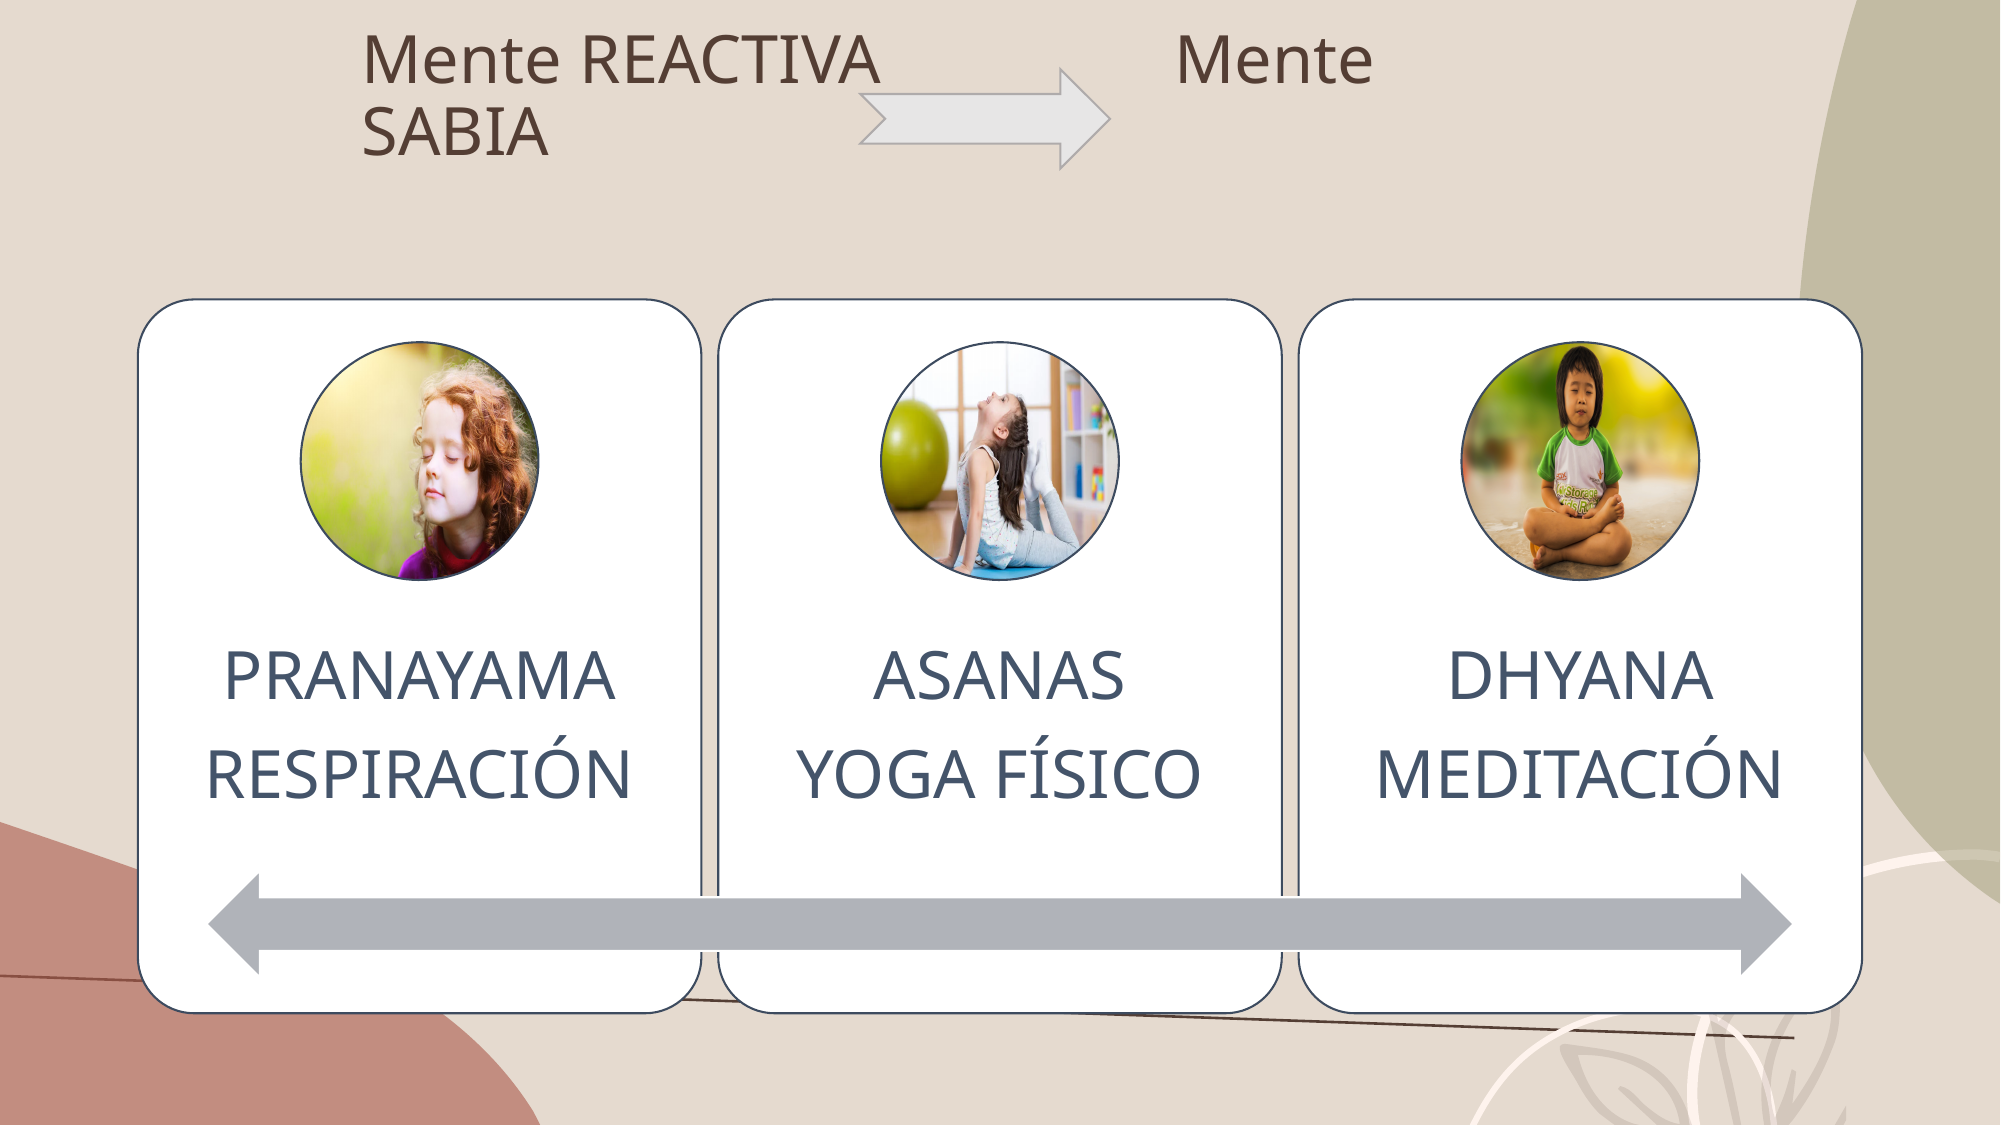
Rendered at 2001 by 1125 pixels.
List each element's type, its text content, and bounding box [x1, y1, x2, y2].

text_box [206, 870, 1794, 978]
title Mente REACTIVA Mente SABIA [346, 18, 1583, 169]
text_box DHYANA MEDITACIÓN [1298, 299, 1863, 1014]
text_box ASANAS YOGA FÍSICO [718, 299, 1282, 897]
text_box [1461, 342, 1700, 580]
text_box ASANAS YOGA FÍSICO [718, 951, 1282, 1014]
text_box [300, 342, 539, 580]
text_box [881, 342, 1119, 580]
text_box PRANAYAMA RESPIRACIÓN [137, 299, 702, 1014]
text_box [860, 69, 1111, 169]
text_box [740, 1036, 1977, 1107]
